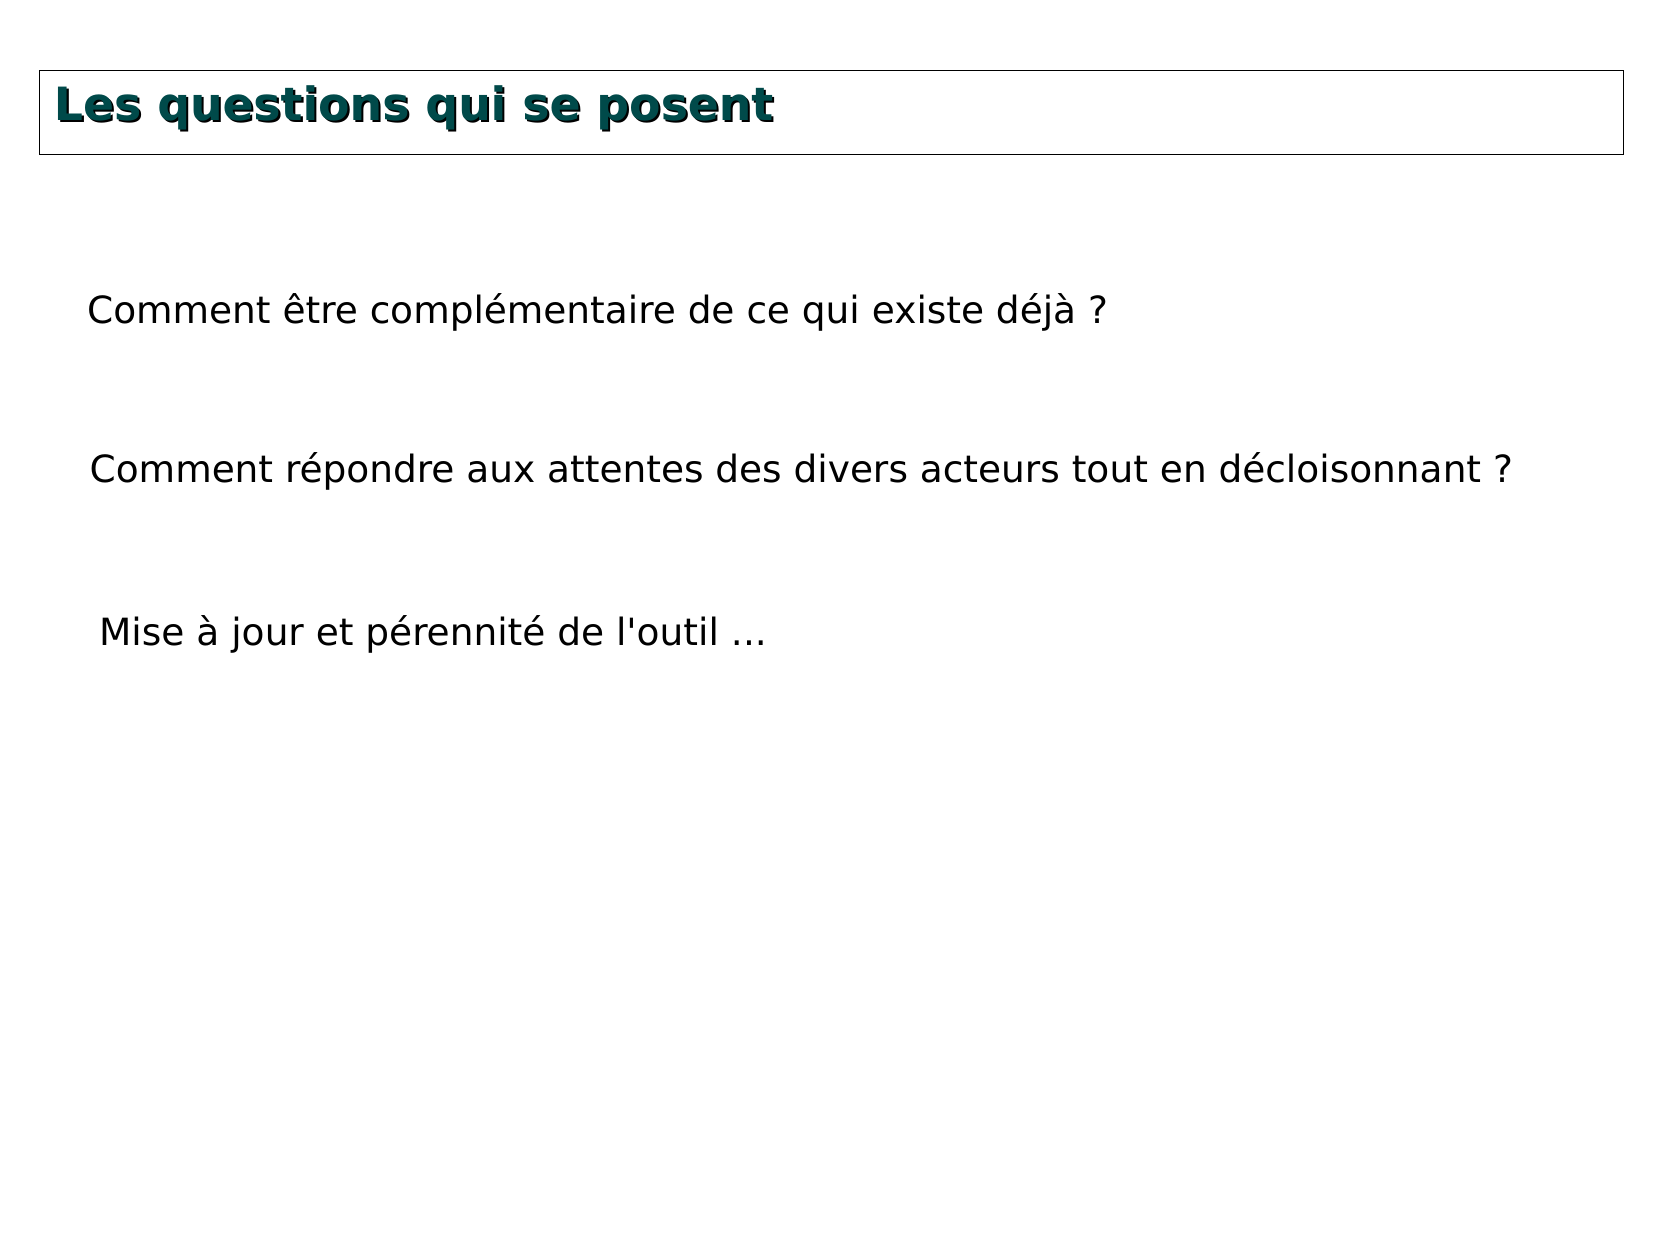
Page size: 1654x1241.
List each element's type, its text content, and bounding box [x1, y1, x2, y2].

text_box Comment répondre aux attentes des divers acteurs tout en décloisonnant ? [74, 440, 1617, 501]
text_box Comment être complémentaire de ce qui existe déjà ? [72, 281, 1614, 342]
text_box Mise à jour et pérennité de l'outil ... [84, 603, 1627, 664]
text_box Les questions qui se posent [39, 70, 1624, 155]
